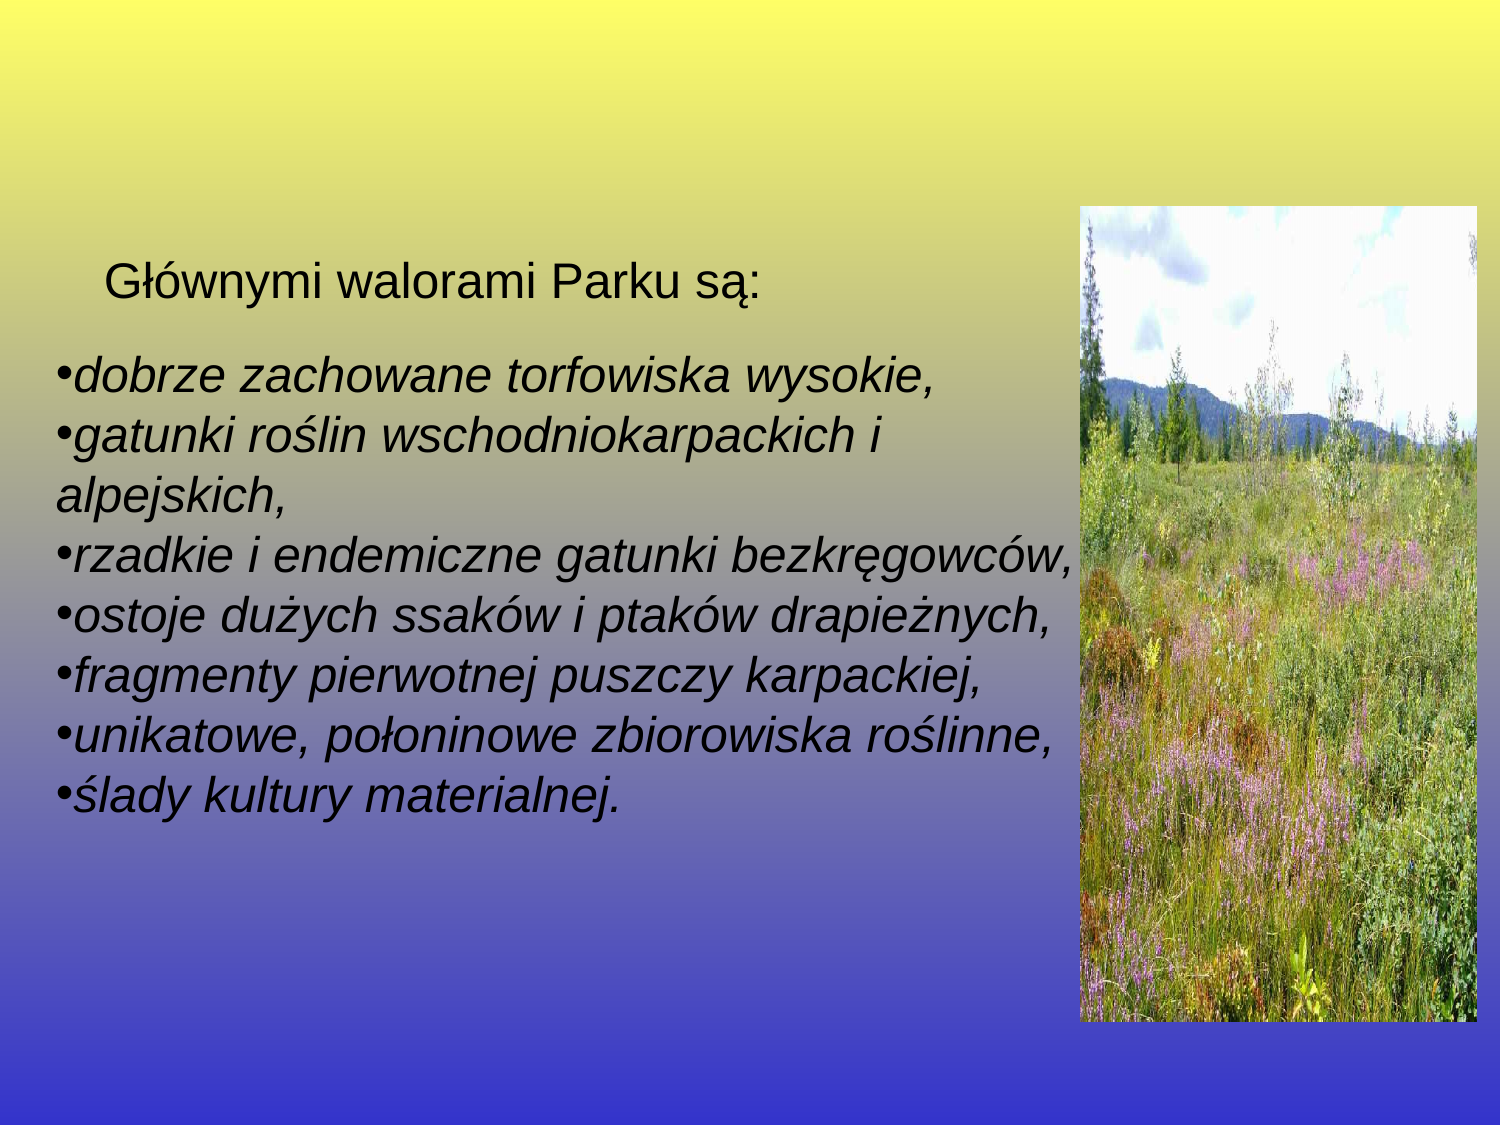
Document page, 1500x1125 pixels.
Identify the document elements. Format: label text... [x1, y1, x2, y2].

picture [1080, 206, 1477, 1022]
text_box dobrze zachowane torfowiska wysokie, gatunki roślin wschodniokarpackich i alpejskich, rzadkie i endemiczne gatunki bezkręgowców, ostoje dużych ssaków i ptaków drapieżnych, fragmenty pierwotnej puszczy karpackiej, unikatowe, połoninowe zbiorowiska roślinne, ślady kultury materialnej. [41, 312, 1080, 891]
text_box Głównymi walorami Parku są: [88, 240, 777, 312]
